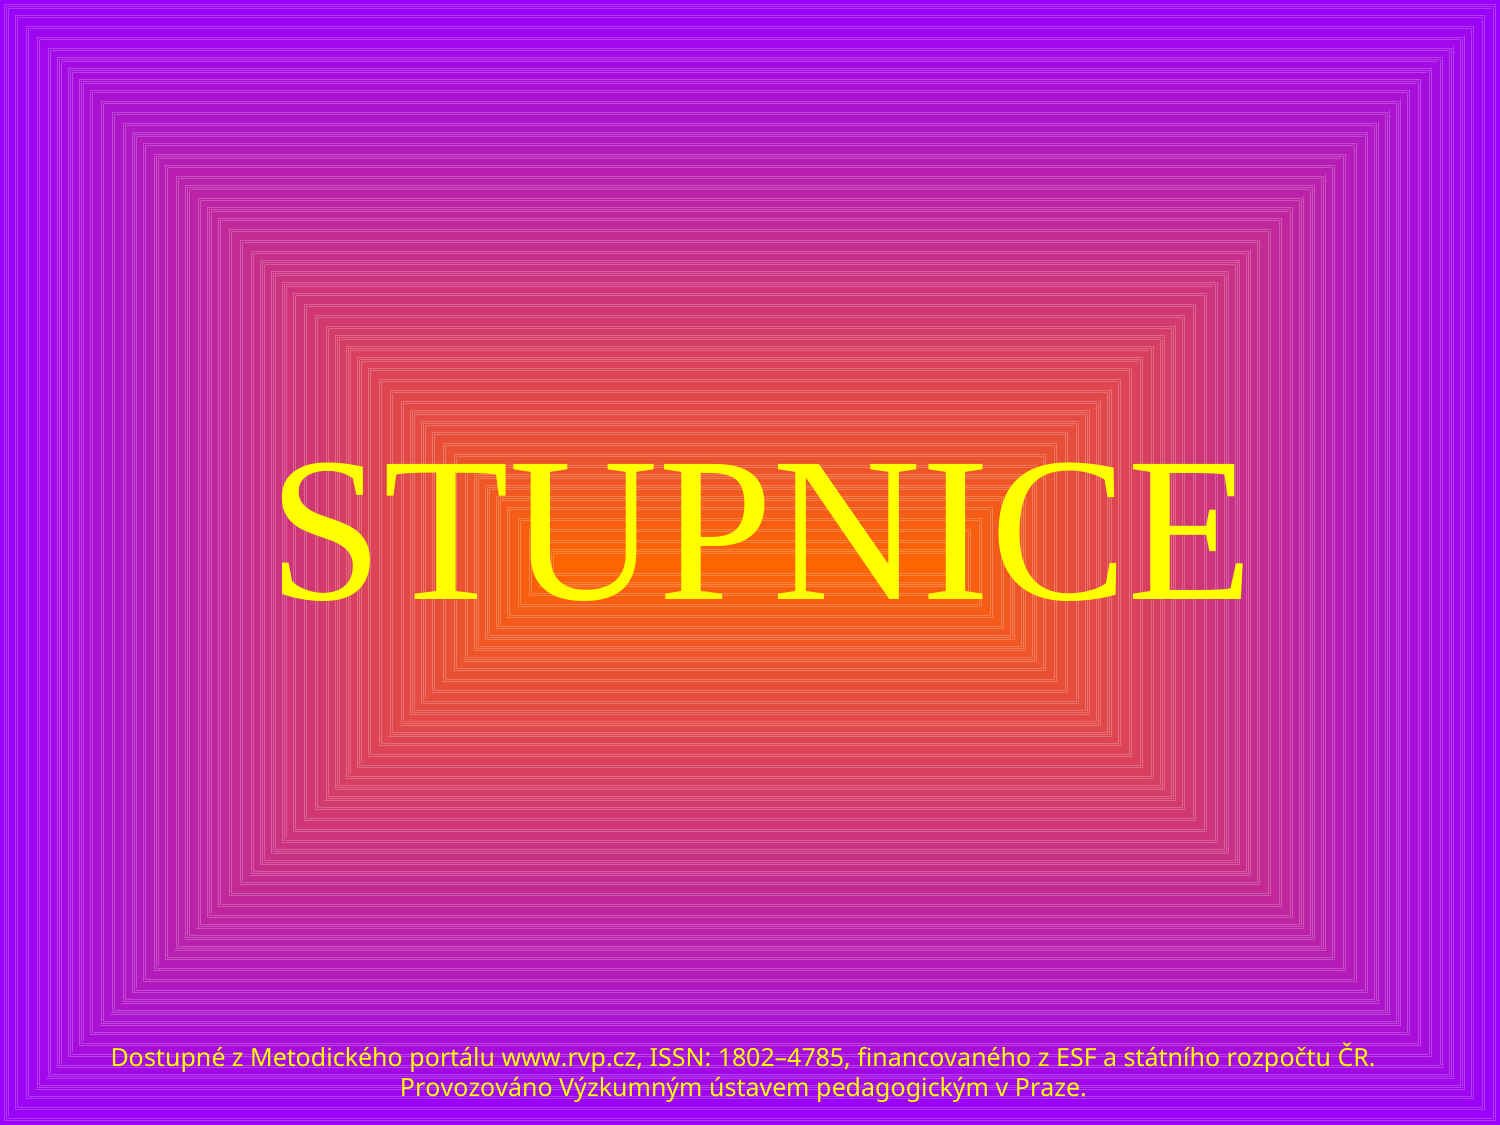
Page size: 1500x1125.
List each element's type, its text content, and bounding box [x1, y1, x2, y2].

text_box STUPNICE [100, 385, 1424, 649]
text_box Dostupné z Metodického portálu www.rvp.cz, ISSN: 1802–4785, financovaného z ESF a státního rozpočtu ČR. Provozováno Výzkumným ústavem pedagogickým v Praze. [35, 1041, 1454, 1102]
